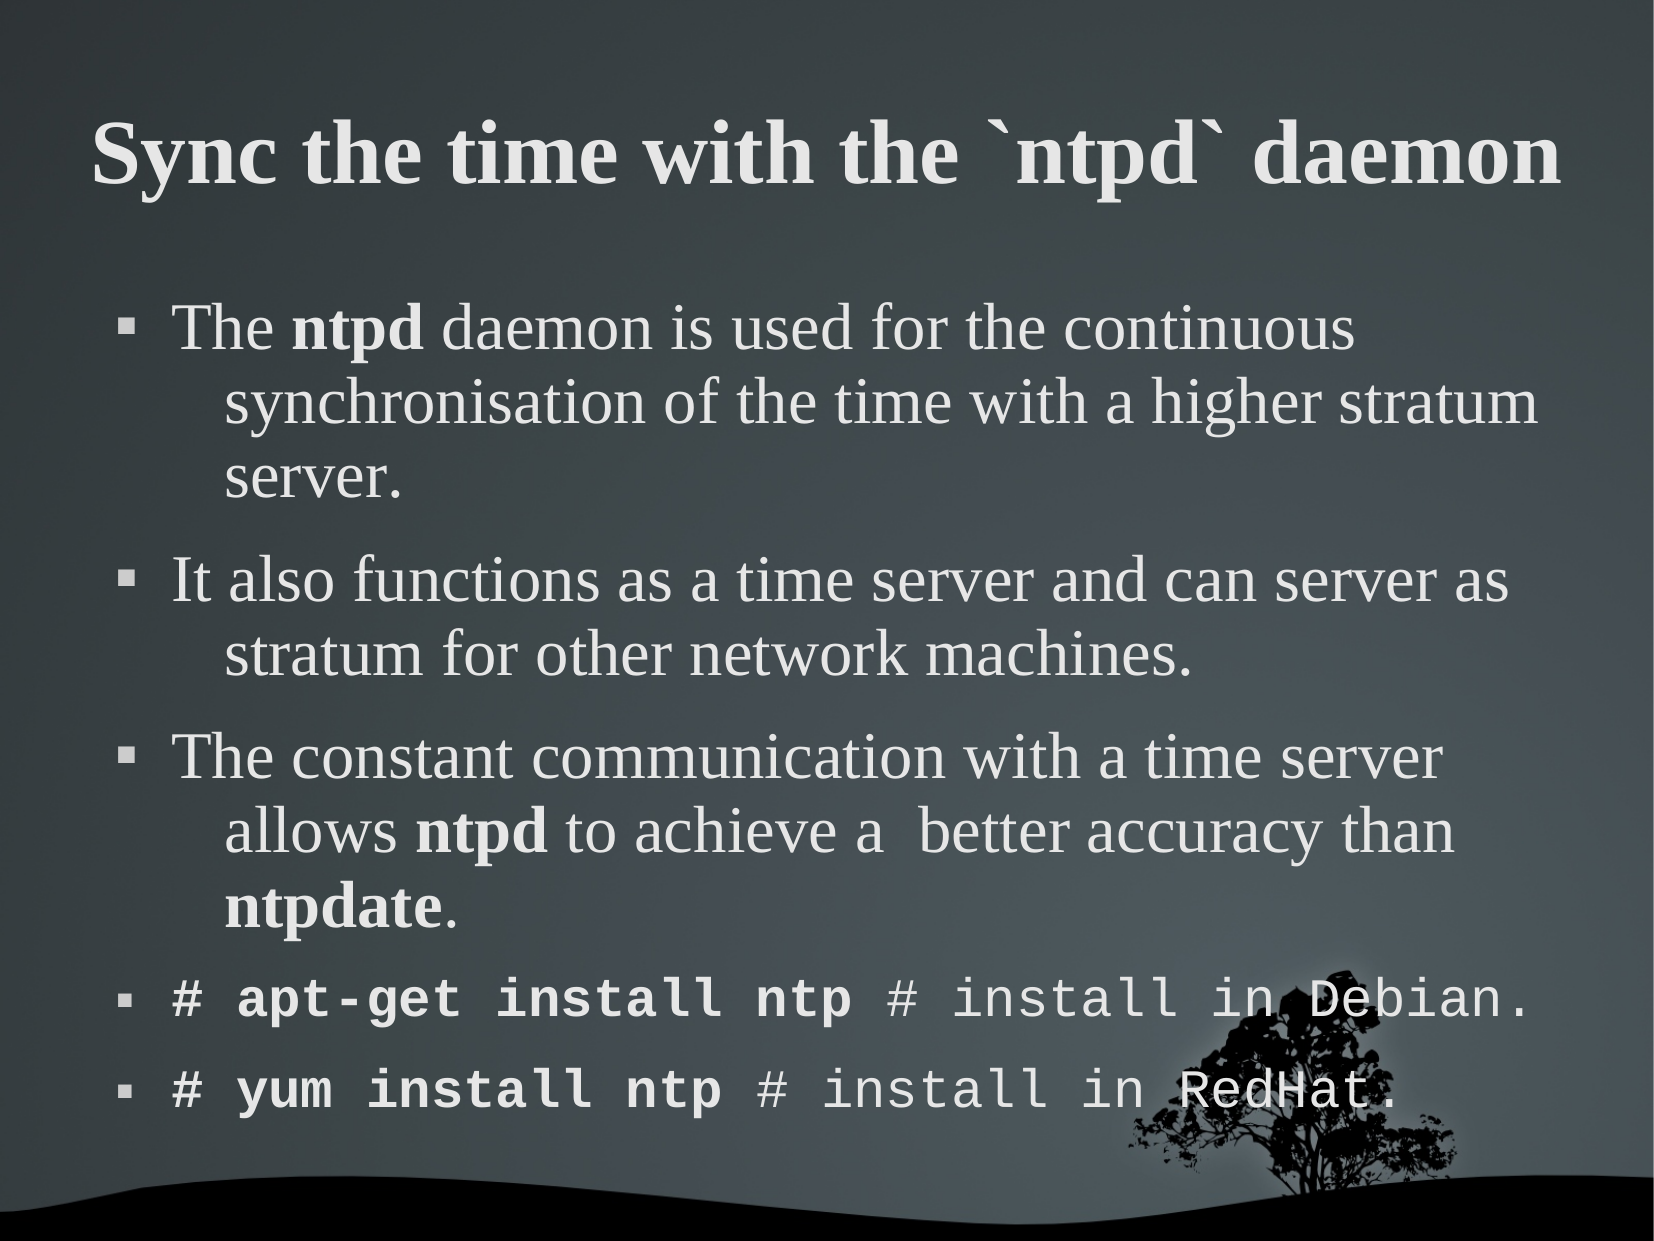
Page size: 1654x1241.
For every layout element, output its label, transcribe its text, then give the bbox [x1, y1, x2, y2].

picture [0, 0, 1654, 1241]
title Sync the time with the `ntpd` daemon [82, 49, 1571, 257]
list The ntpd daemon is used for the continuous synchronisation of the time with a higher stratum server. It also functions as a time server and can server as stratum for other network machines. The constant communication with a time server allows ntpd to achieve a better accuracy than ntpdate. # apt-get install ntp # install in Debian. # yum install ntp # install in RedHat. [82, 290, 1571, 1124]
